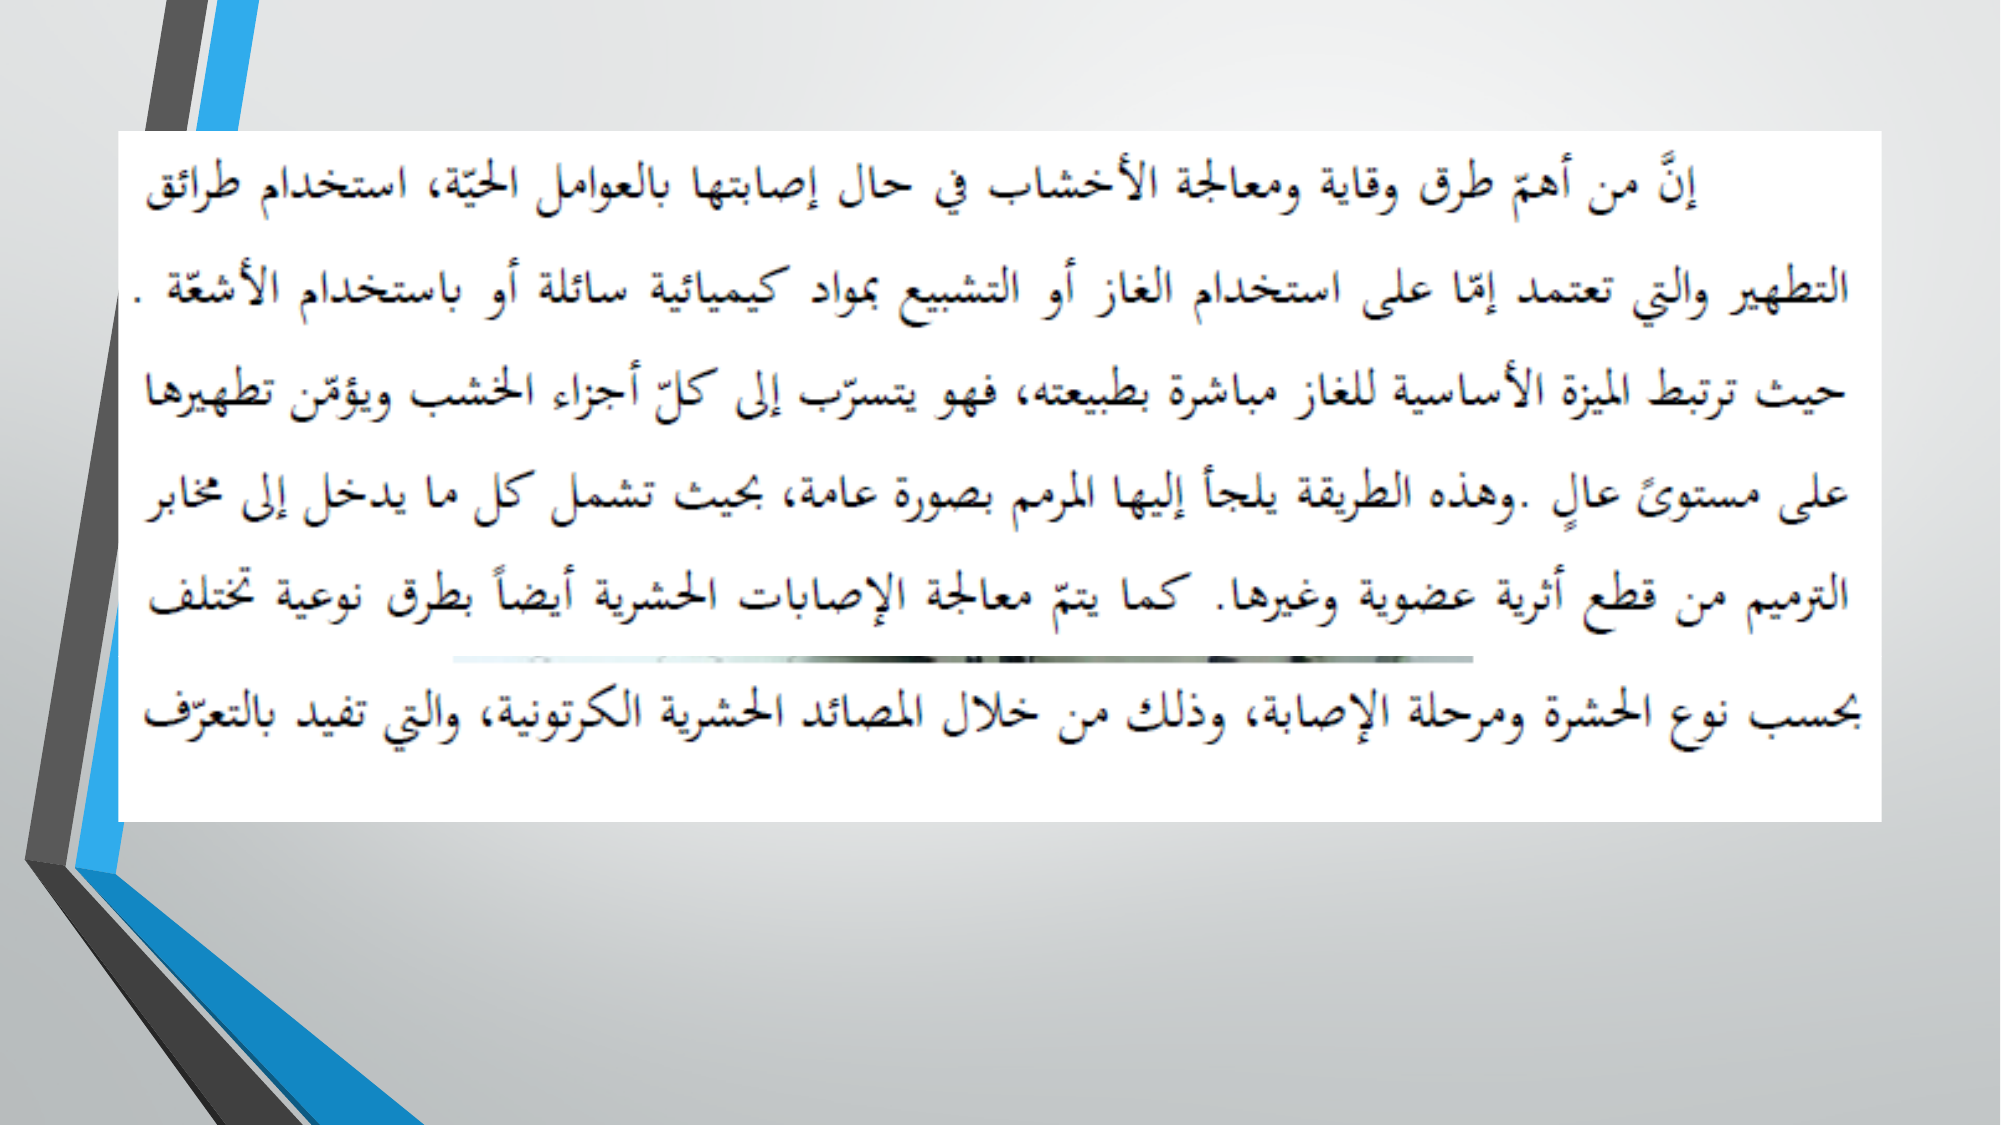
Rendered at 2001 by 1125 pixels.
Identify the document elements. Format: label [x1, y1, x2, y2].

picture [118, 131, 1882, 822]
